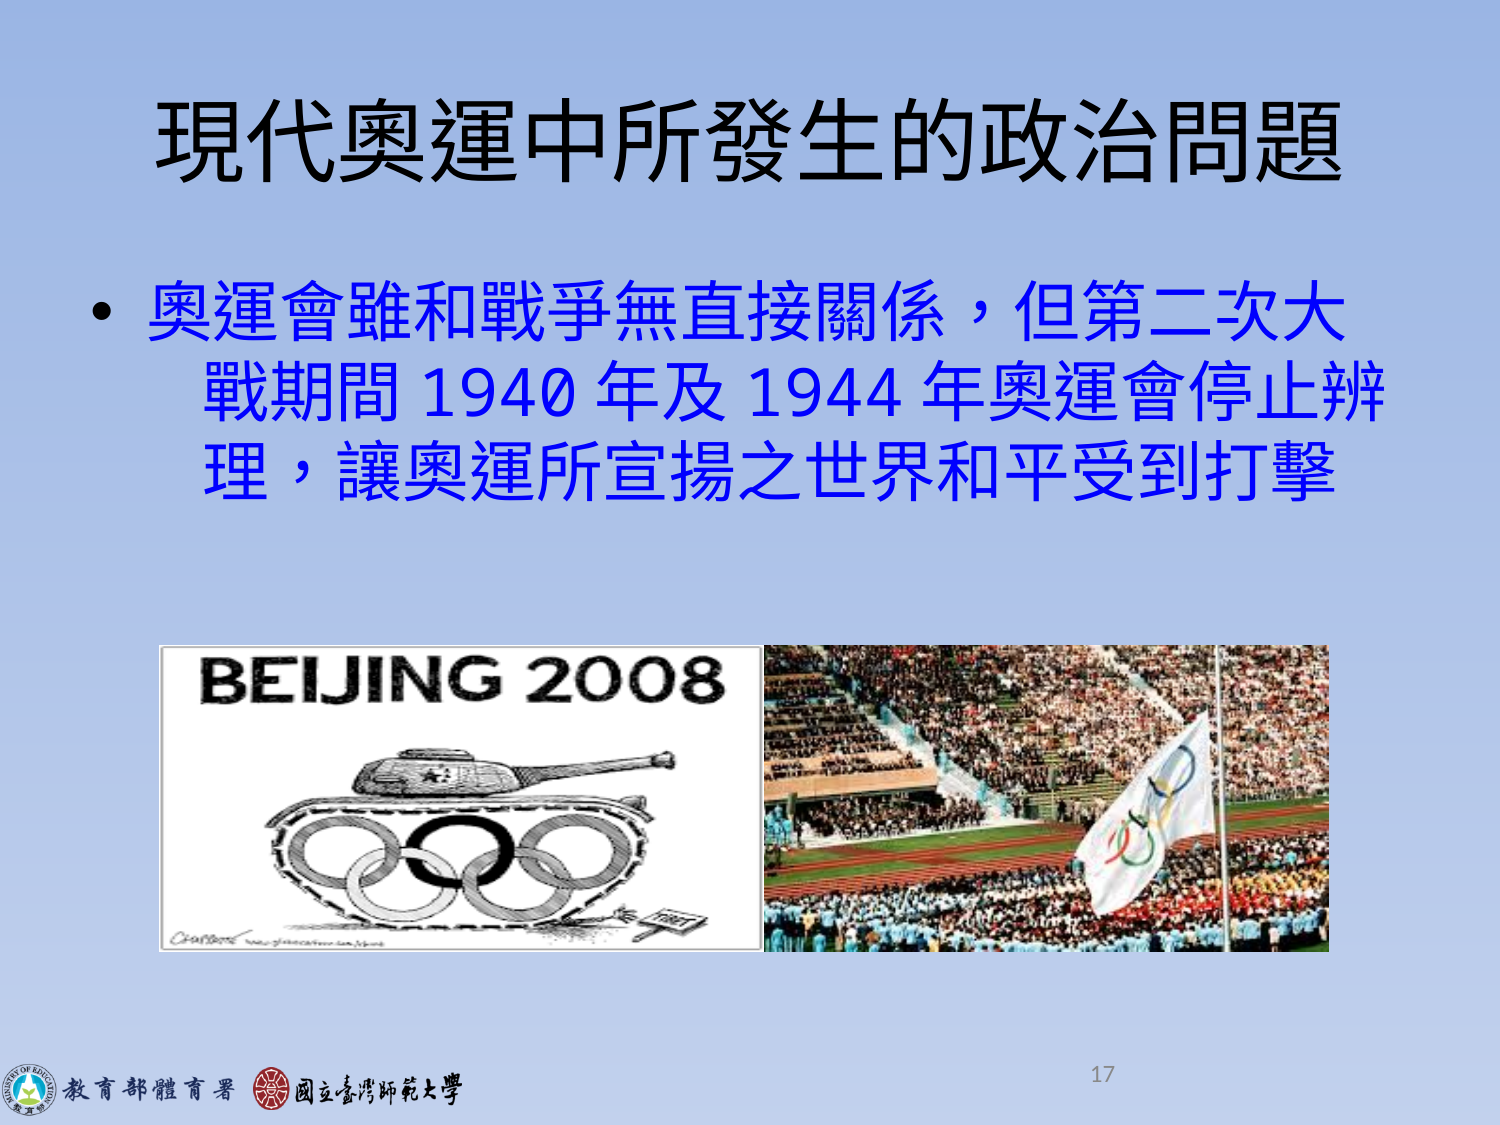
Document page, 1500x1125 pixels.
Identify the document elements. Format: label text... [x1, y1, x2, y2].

picture [159, 645, 1329, 952]
text_box [1074, 1042, 1426, 1103]
list 奧運會雖和戰爭無直接關係，但第二次大戰期間1940年及1944年奧運會停止辨理，讓奧運所宣揚之世界和平受到打擊 [75, 262, 1426, 1005]
title 現代奧運中所發生的政治問題 [75, 45, 1426, 233]
